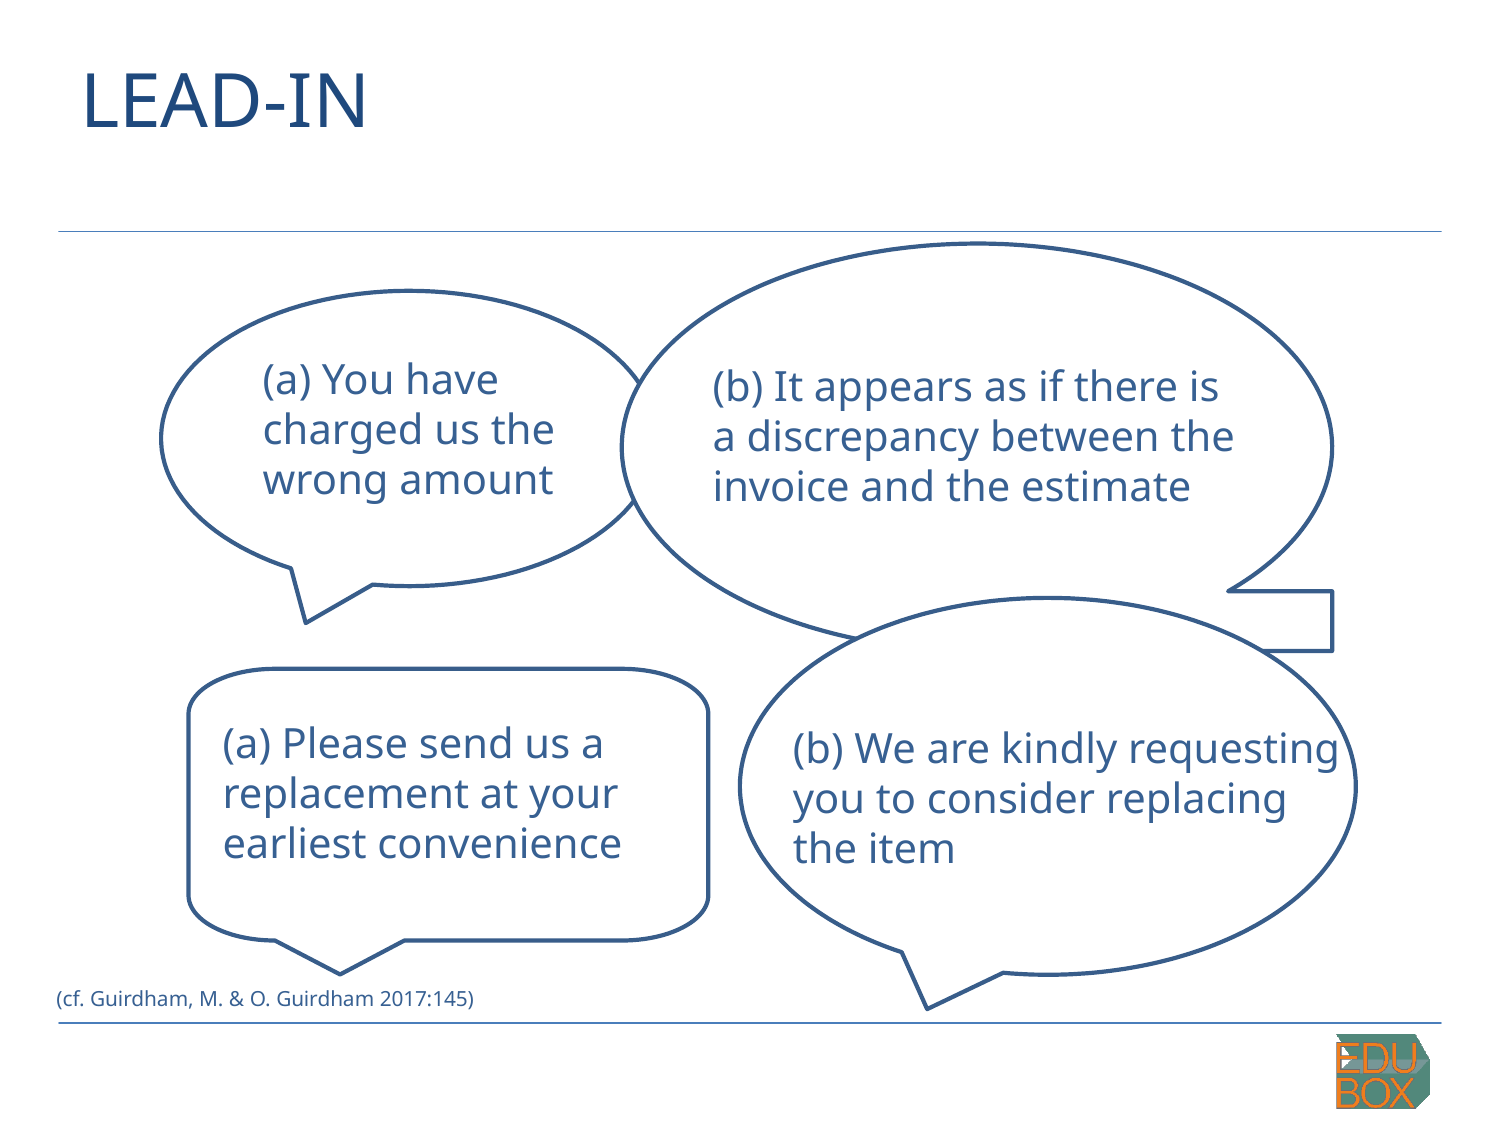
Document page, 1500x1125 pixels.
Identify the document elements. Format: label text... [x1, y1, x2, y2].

text_box (cf. Guirdham, M. & O. Guirdham 2017:145) [41, 978, 897, 1019]
text_box (a) Please send us a replacement at your earliest convenience [207, 708, 669, 876]
text_box [161, 290, 625, 624]
text_box [782, 882, 1314, 1010]
text_box [621, 243, 1333, 876]
text_box (a) You have charged us the wrong amount [247, 345, 650, 512]
picture [1328, 1028, 1437, 1114]
text_box (b) We are kindly requesting you to consider replacing the item [777, 714, 1356, 882]
title LEAD-IN [64, 42, 1040, 153]
text_box (b) It appears as if there is a discrepancy between the invoice and the estimate [697, 352, 1257, 519]
text_box [188, 668, 709, 975]
